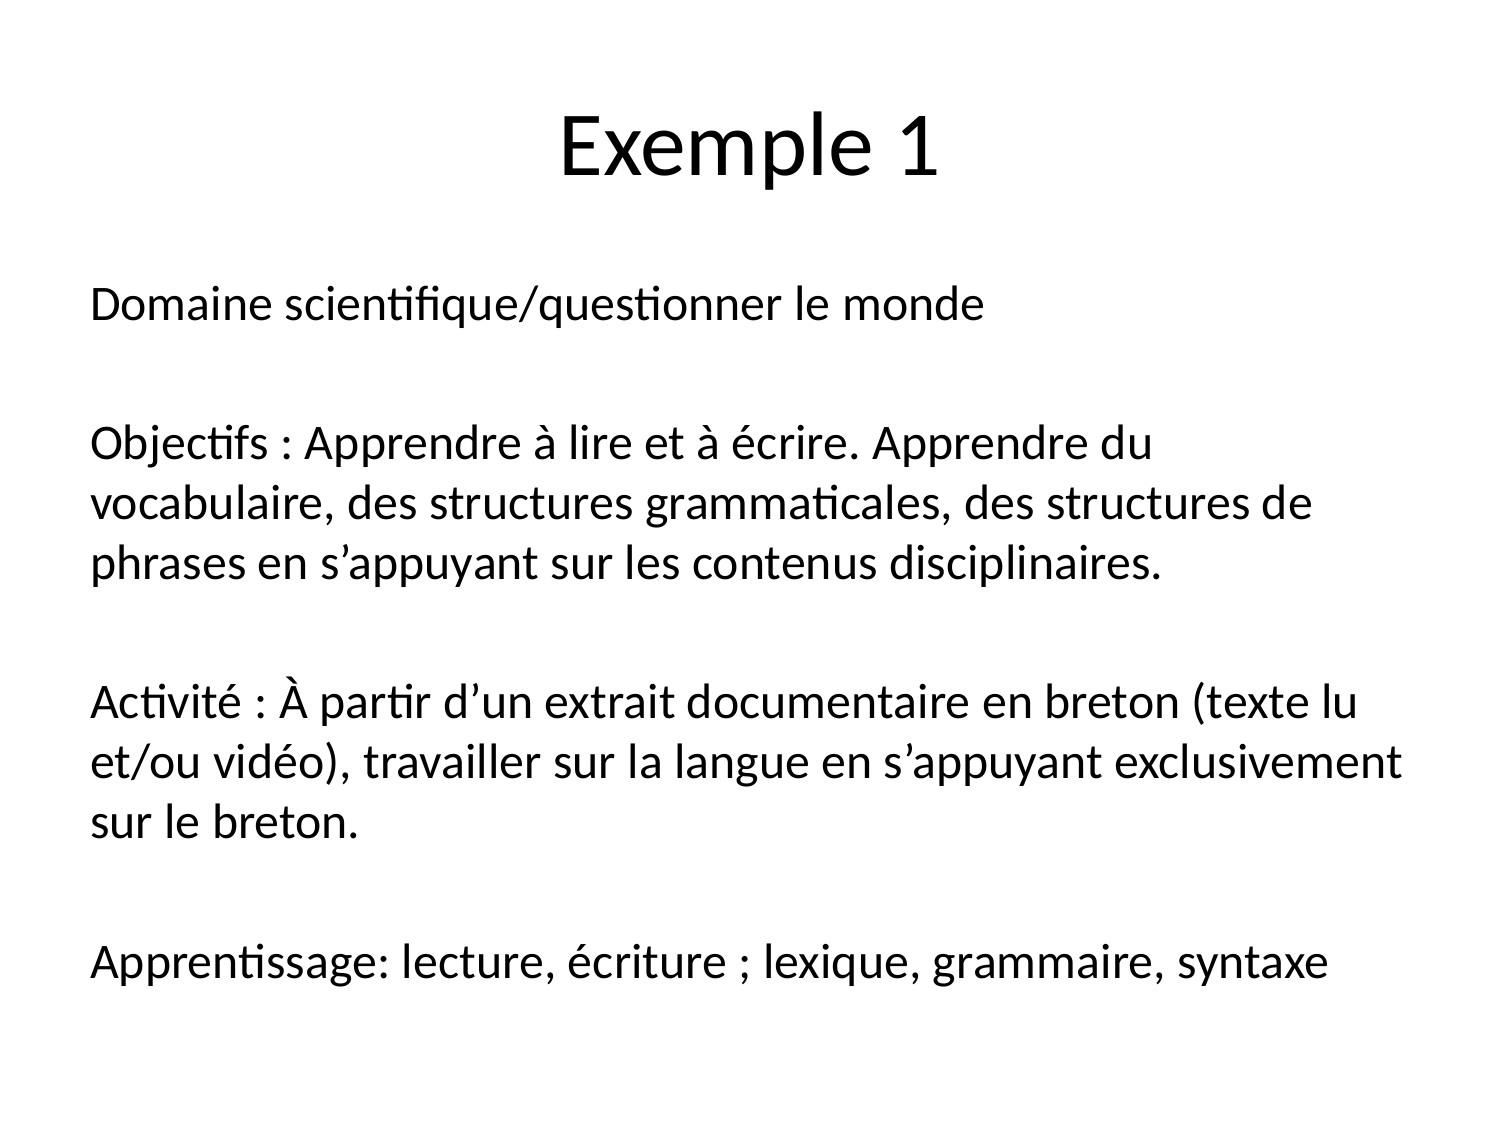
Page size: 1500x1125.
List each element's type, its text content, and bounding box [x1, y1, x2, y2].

list Domaine scientifique/questionner le monde Objectifs : Apprendre à lire et à écrire. Apprendre du vocabulaire, des structures grammaticales, des structures de phrases en s’appuyant sur les contenus disciplinaires. Activité : À partir d’un extrait documentaire en breton (texte lu et/ou vidéo), travailler sur la langue en s’appuyant exclusivement sur le breton. Apprentissage: lecture, écriture ; lexique, grammaire, syntaxe [75, 262, 1425, 1005]
title Exemple 1 [75, 45, 1425, 233]
